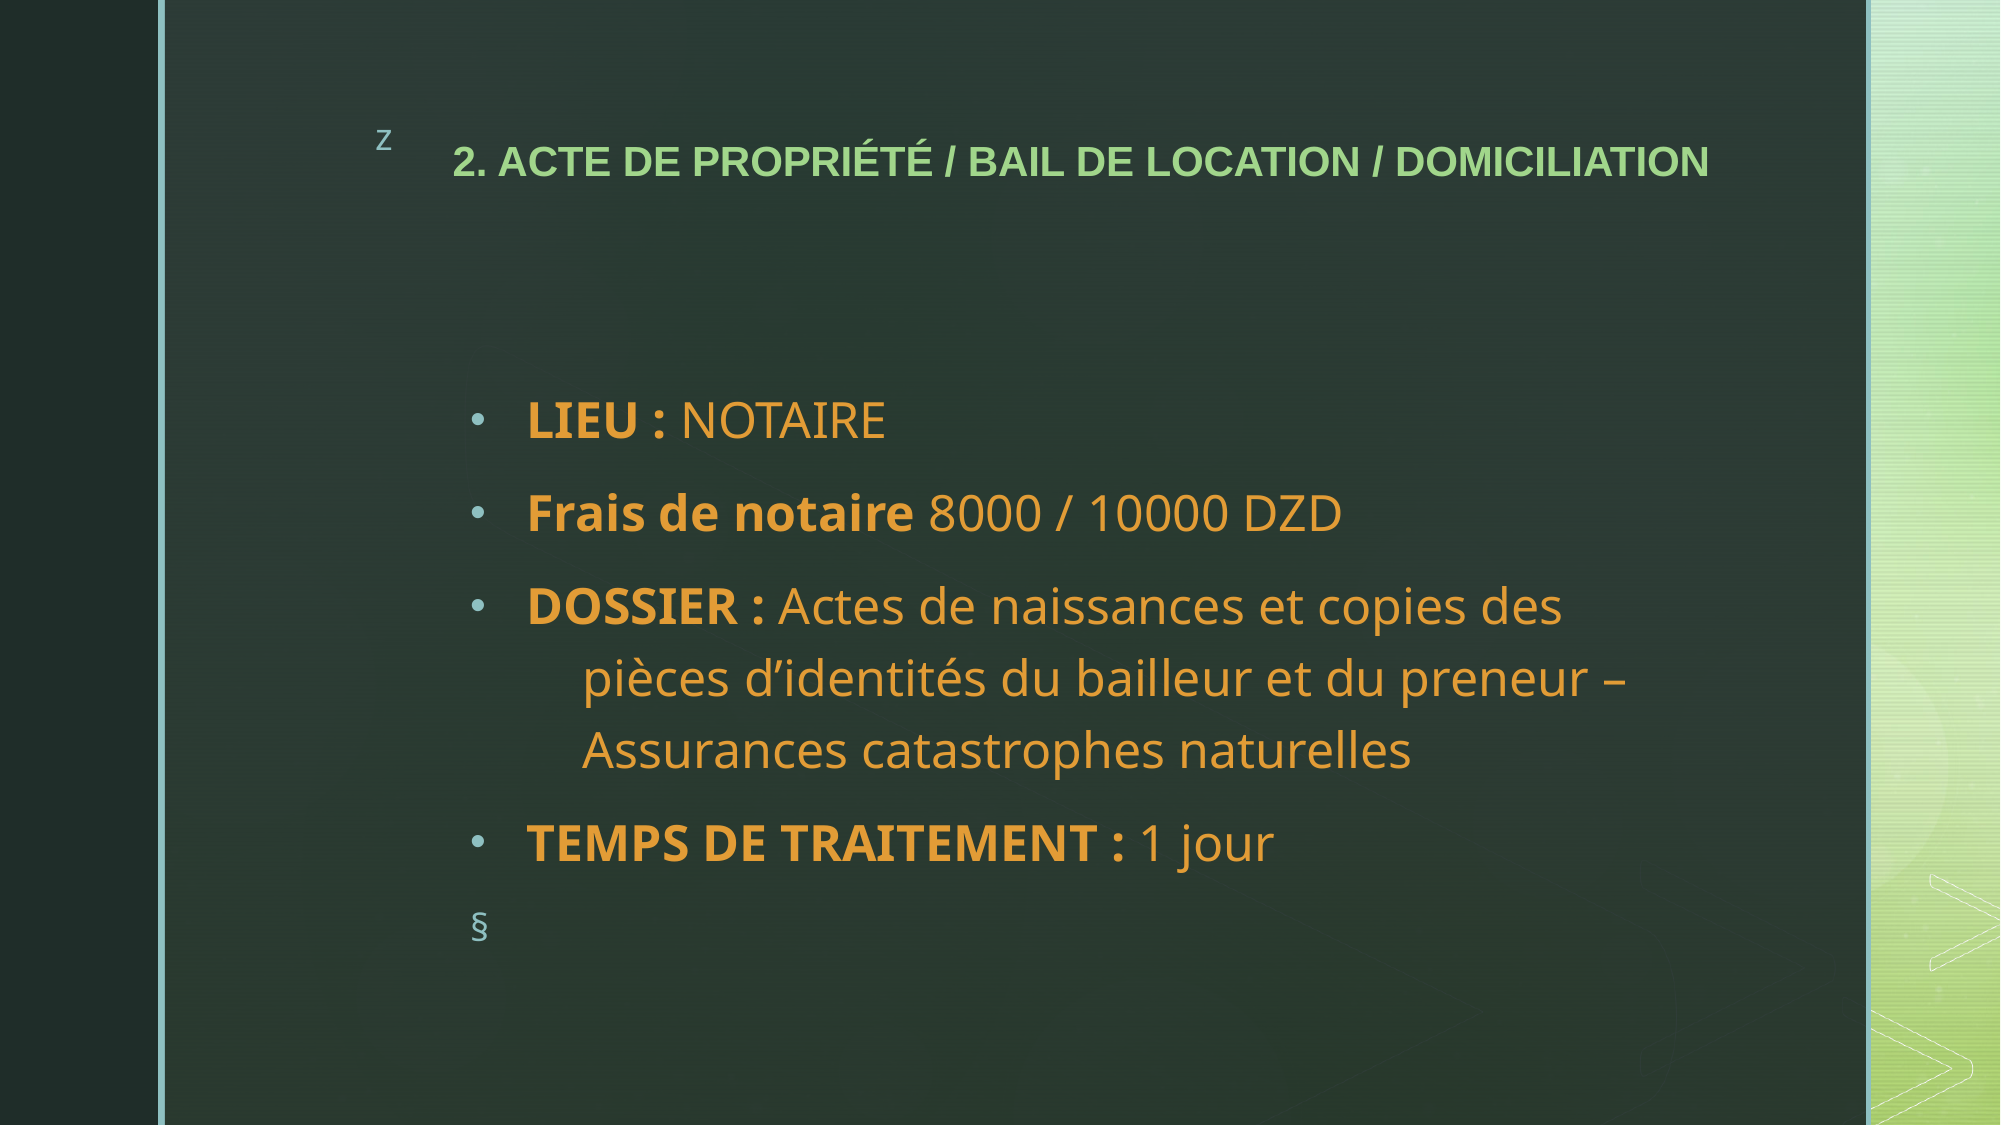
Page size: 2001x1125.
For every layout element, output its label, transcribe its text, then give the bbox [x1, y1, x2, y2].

title 2. ACTE DE PROPRIÉTÉ / BAIL DE LOCATION / DOMICILIATION [428, 132, 1734, 310]
list LIEU : NOTAIRE Frais de notaire 8000 / 10000 DZD DOSSIER : Actes de naissances et copies des pièces d’identités du bailleur et du preneur – Assurances catastrophes naturelles TEMPS DE TRAITEMENT : 1 jour [454, 336, 1734, 993]
